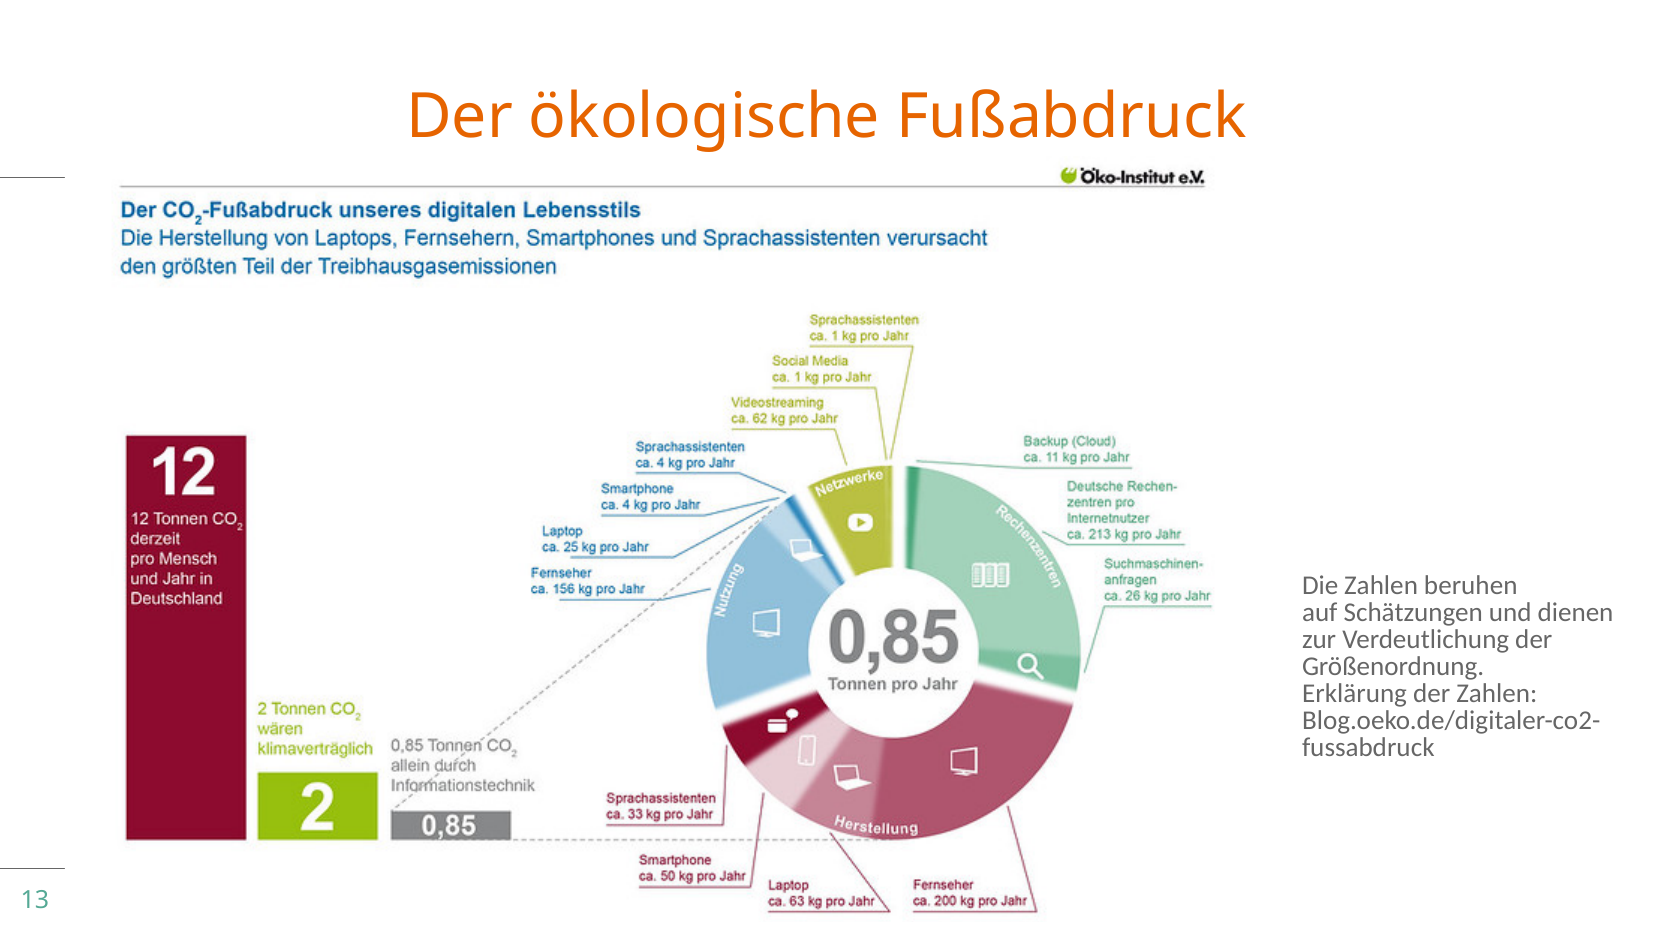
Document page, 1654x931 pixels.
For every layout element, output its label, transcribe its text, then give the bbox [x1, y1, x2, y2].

text_box Die Zahlen beruhen auf Schätzungen und dienen zur Verdeutlichung der Größenordnung. Erklärung der Zahlen: Blog.oeko.de/digitaler-co2-fussabdruck [1287, 566, 1654, 890]
title Der ökologische Fußabdruck [82, 70, 1571, 144]
picture [64, 156, 1261, 922]
